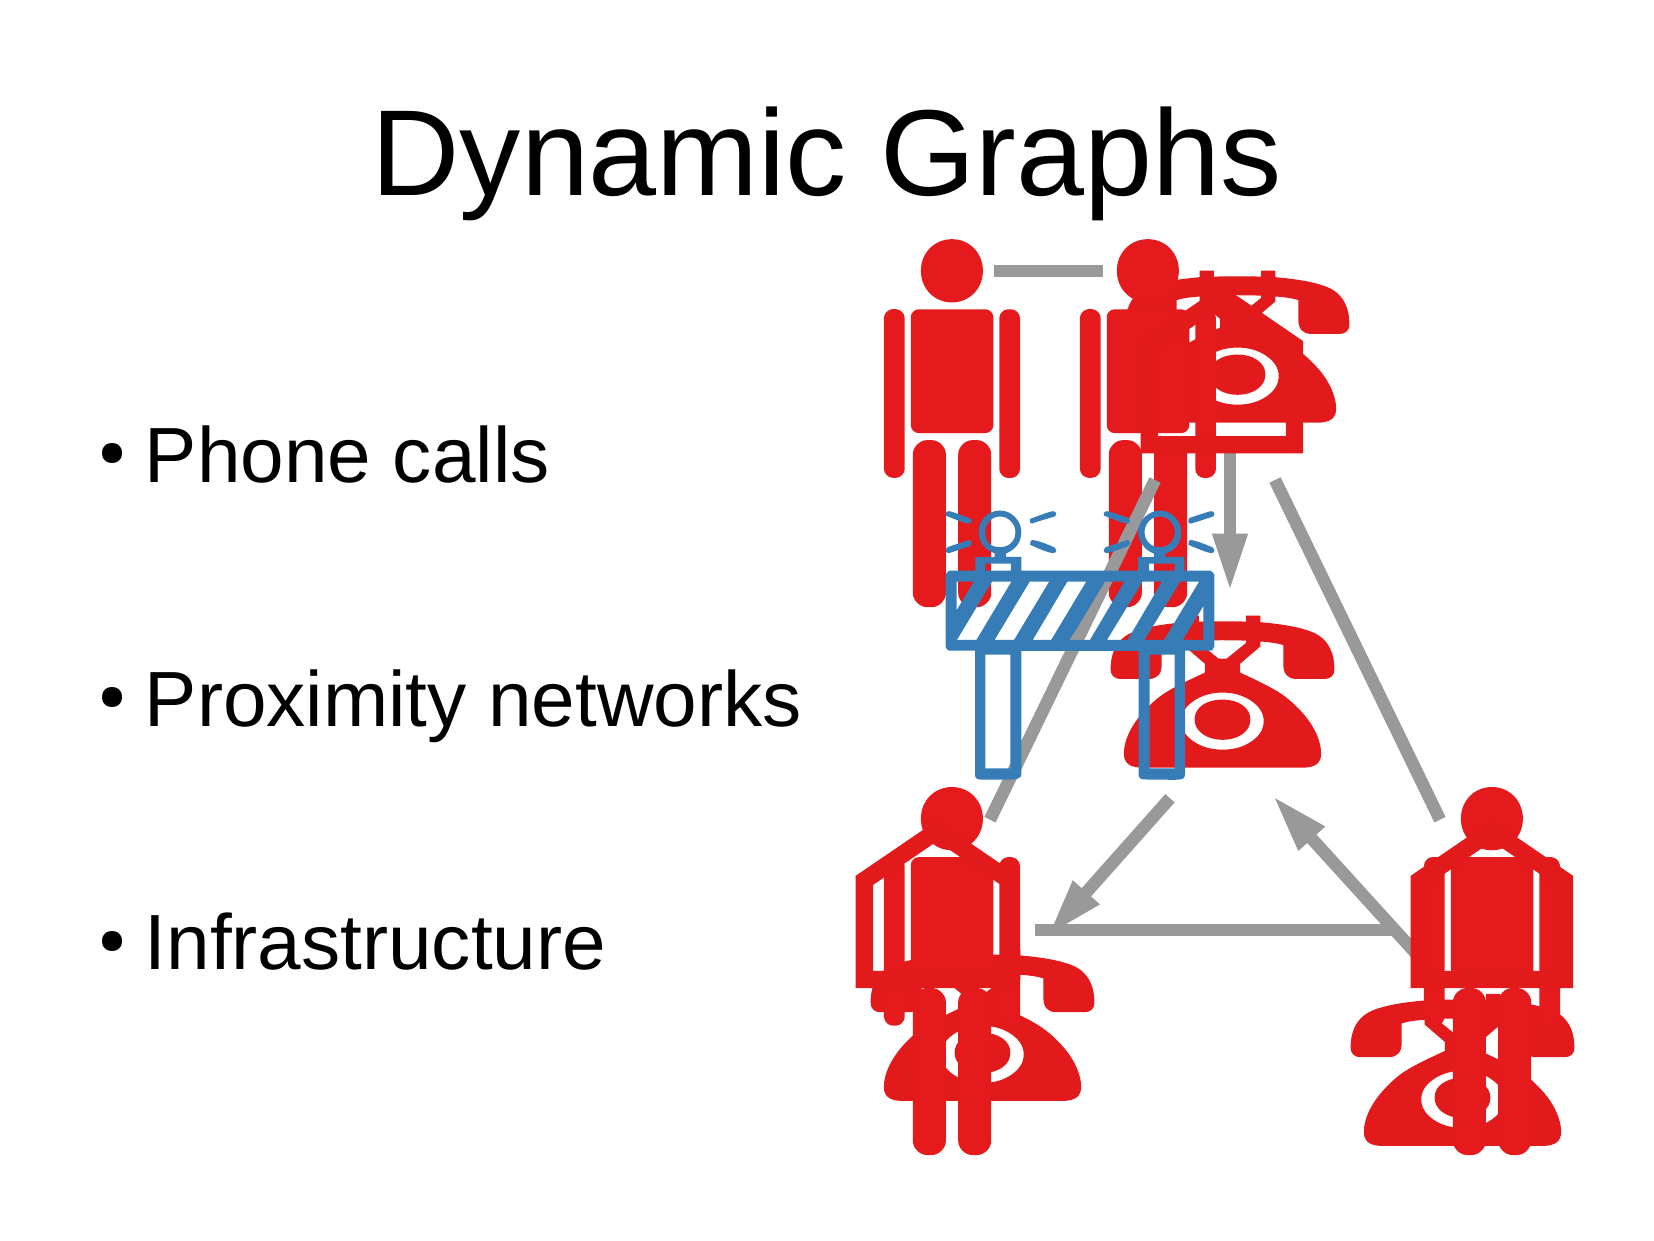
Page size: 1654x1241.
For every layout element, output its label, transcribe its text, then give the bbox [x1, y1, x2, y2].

picture [855, 239, 1576, 1156]
title Dynamic Graphs [82, 49, 1571, 257]
list Phone calls Proximity networks Infrastructure [82, 290, 809, 1010]
